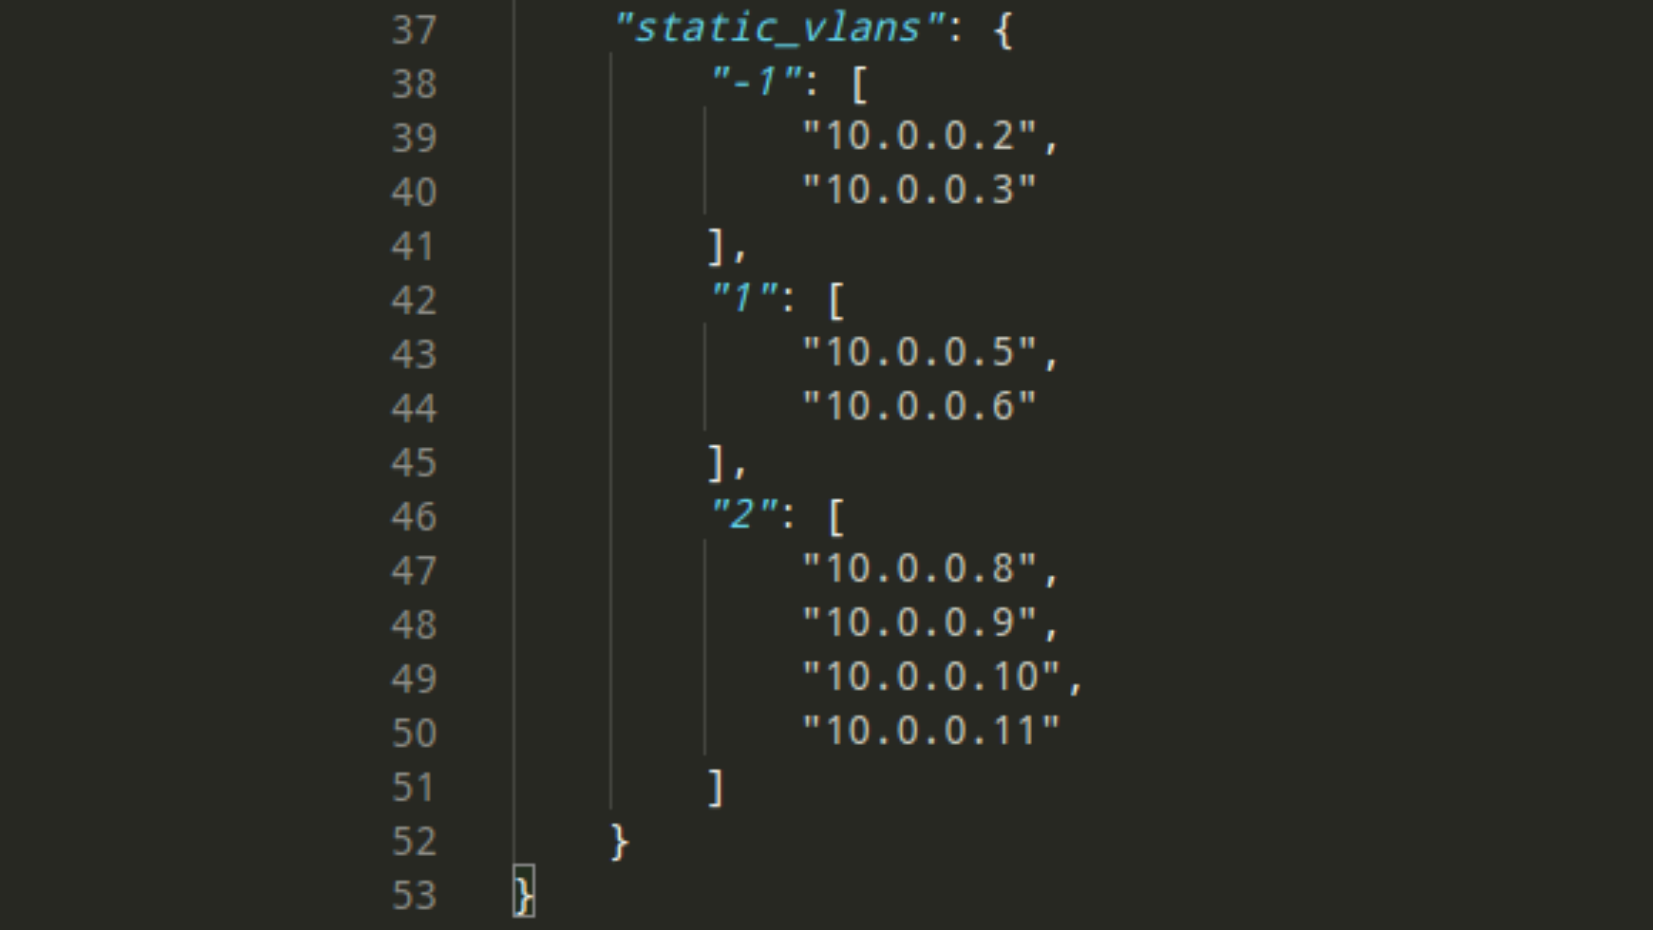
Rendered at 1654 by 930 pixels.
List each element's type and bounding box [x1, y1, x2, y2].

picture [371, 0, 1126, 930]
